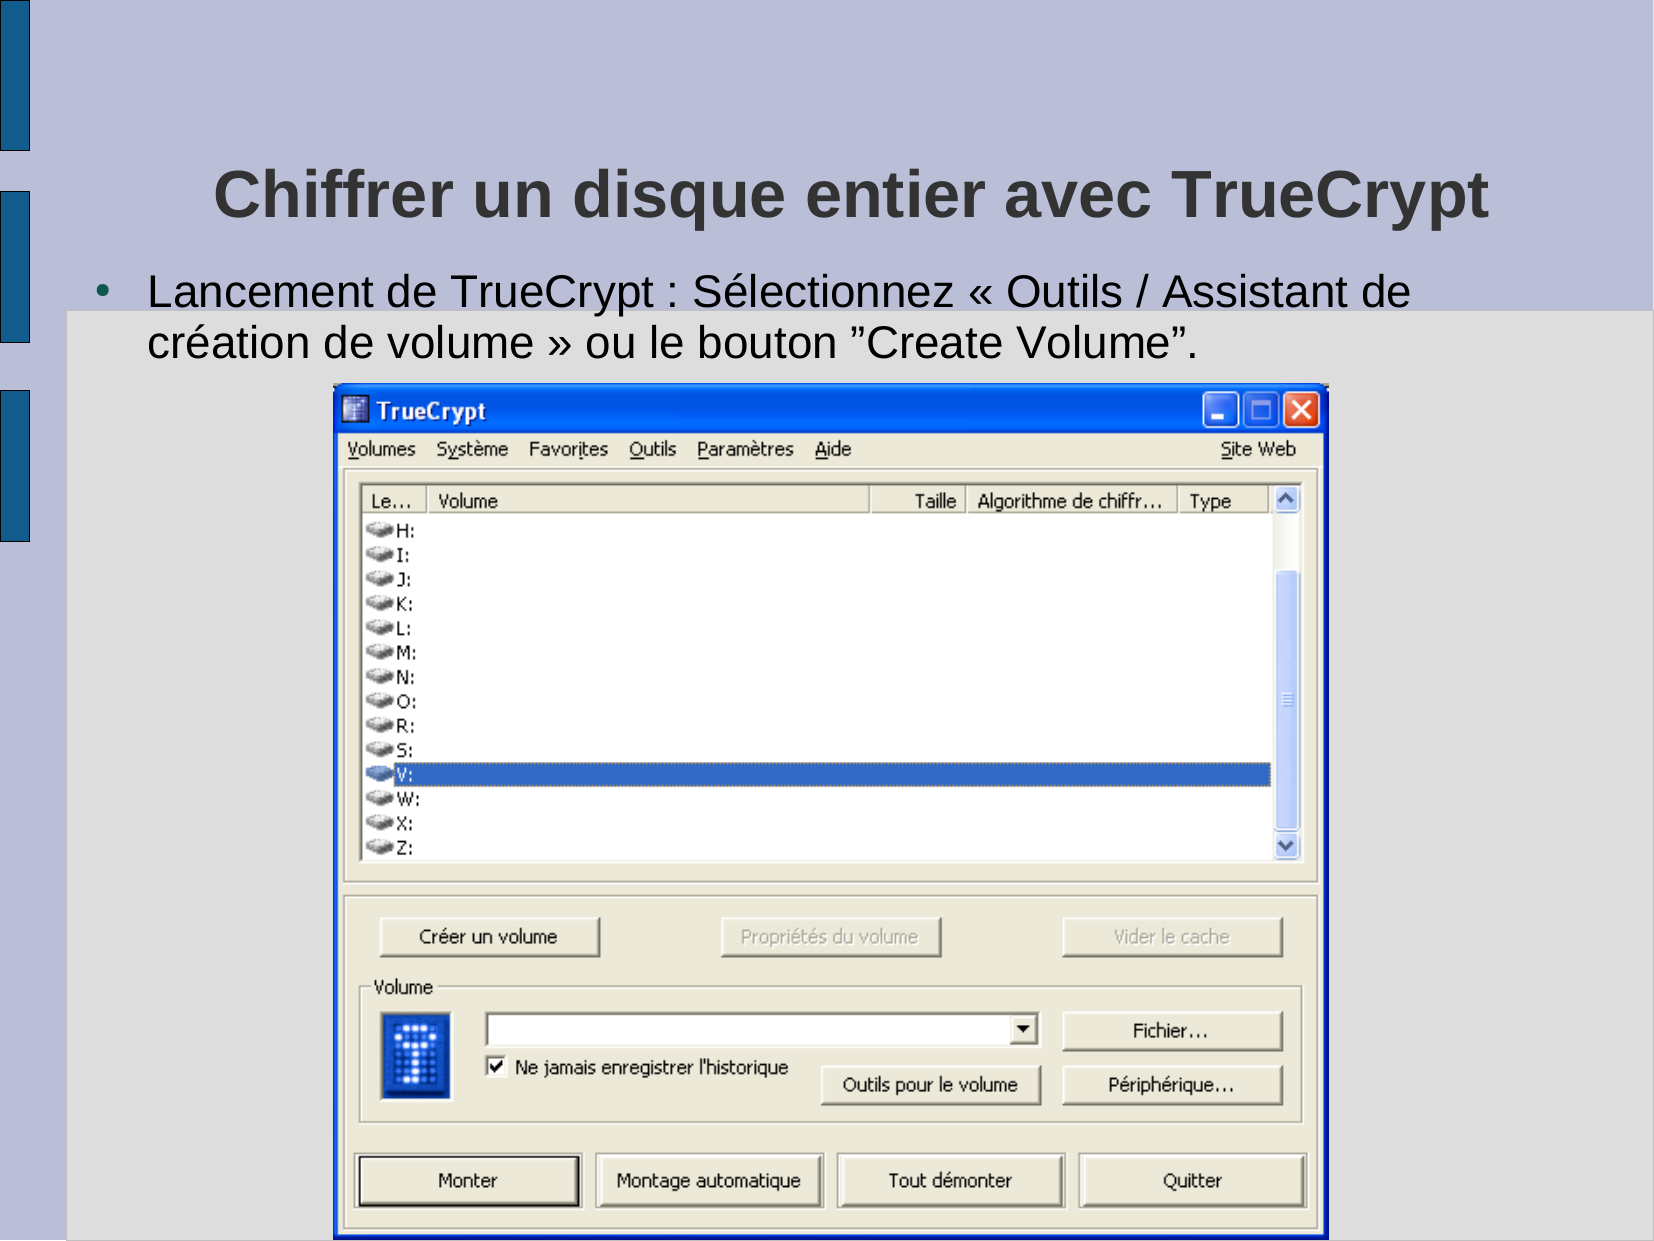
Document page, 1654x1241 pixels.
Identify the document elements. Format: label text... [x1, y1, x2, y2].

title Chiffrer un disque entier avec TrueCrypt [121, 91, 1534, 265]
picture [333, 383, 1329, 1240]
list Lancement de TrueCrypt : Sélectionnez « Outils / Assistant de création de volume » ou le bouton ”Create Volume”. [76, 265, 1565, 1070]
